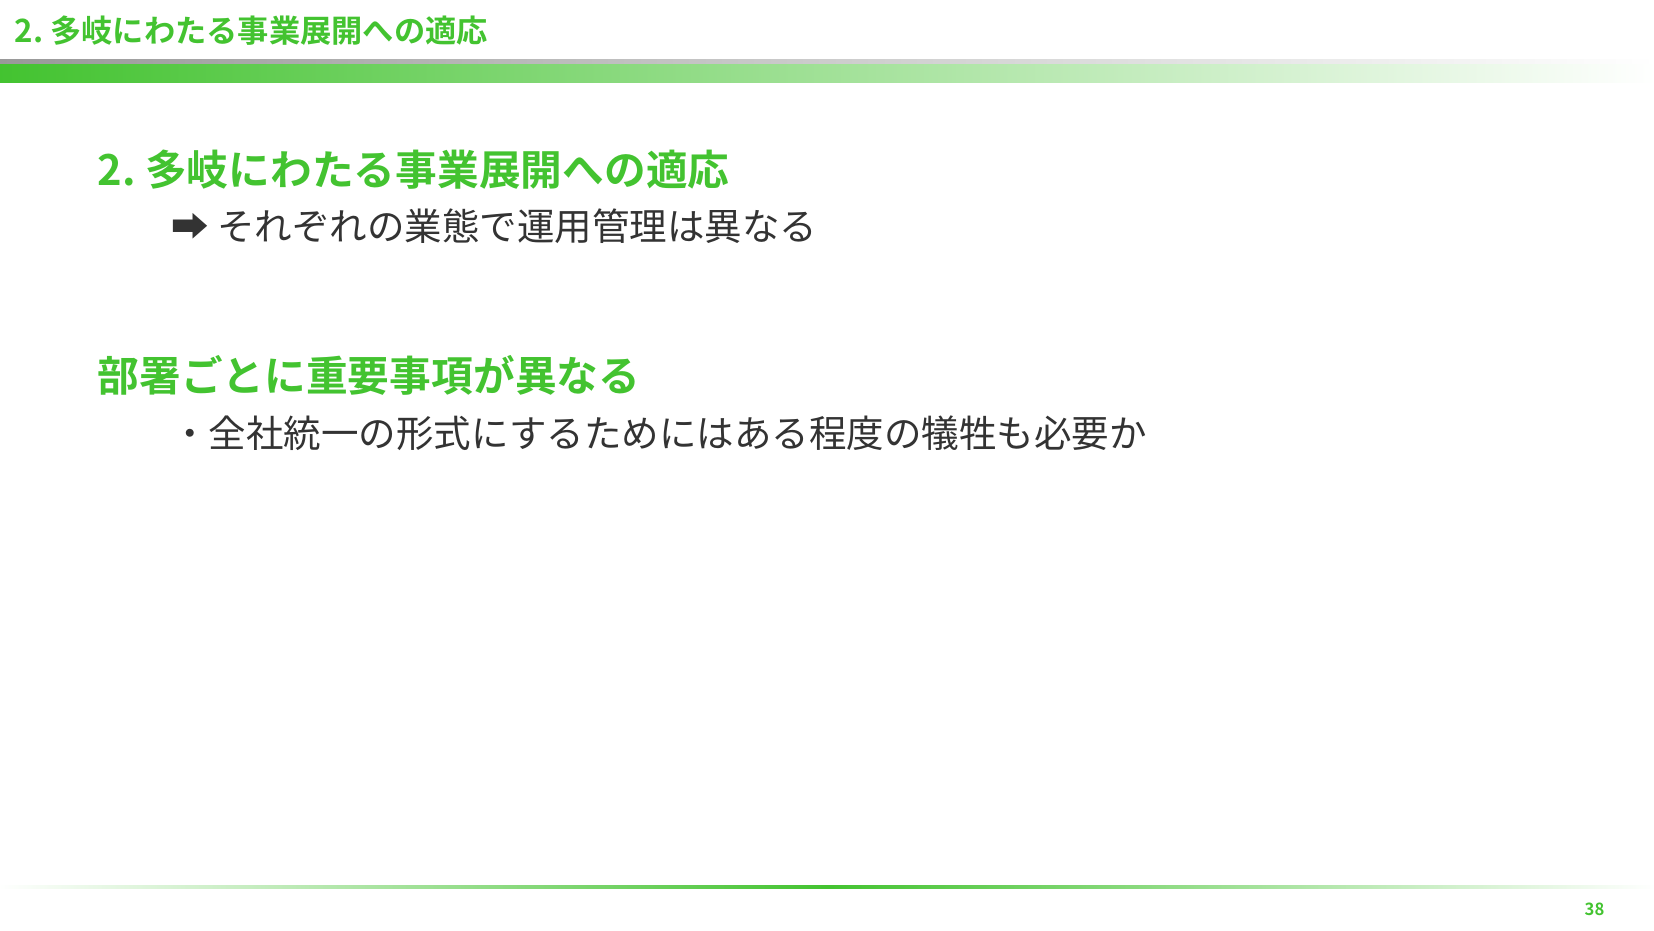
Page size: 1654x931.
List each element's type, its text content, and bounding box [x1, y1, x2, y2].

text_box <番号> [1535, 888, 1654, 928]
text_box [0, 59, 1654, 83]
text_box 2. 多岐にわたる事業展開への適応 ➡ それぞれの業態で運用管理は異なる [82, 129, 1459, 266]
text_box [0, 885, 1654, 889]
text_box 2. 多岐にわたる事業展開への適応 [0, 0, 1376, 59]
text_box 部署ごとに重要事項が異なる ・全社統一の形式にするためにはある程度の犠牲も必要か [82, 335, 1459, 473]
